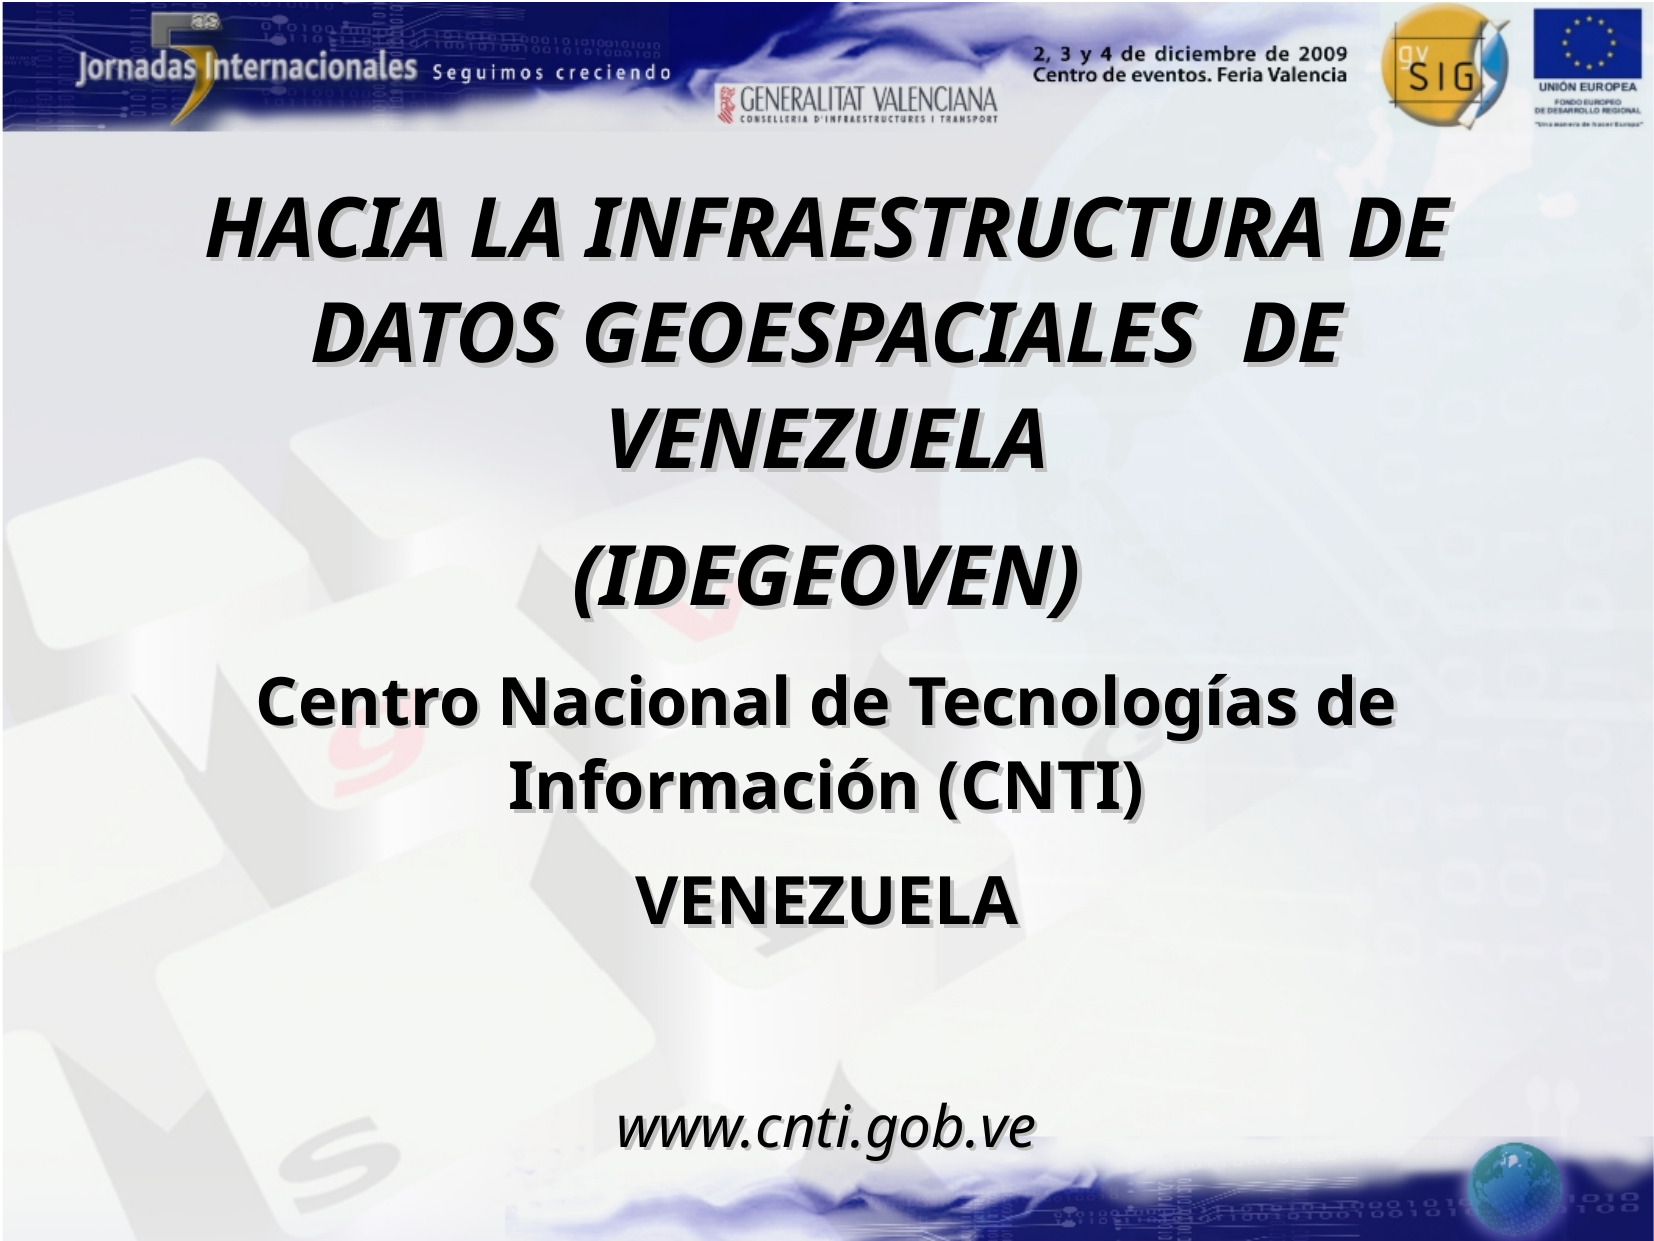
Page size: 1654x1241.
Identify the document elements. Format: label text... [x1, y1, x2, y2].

picture [2, 2, 1654, 1241]
subtitle HACIA LA INFRAESTRUCTURA DE DATOS GEOESPACIALES DE VENEZUELA (IDEGEOVEN) Centro Nacional de Tecnologías de Información (CNTI) VENEZUELA www.cnti.gob.ve [82, 138, 1571, 1198]
